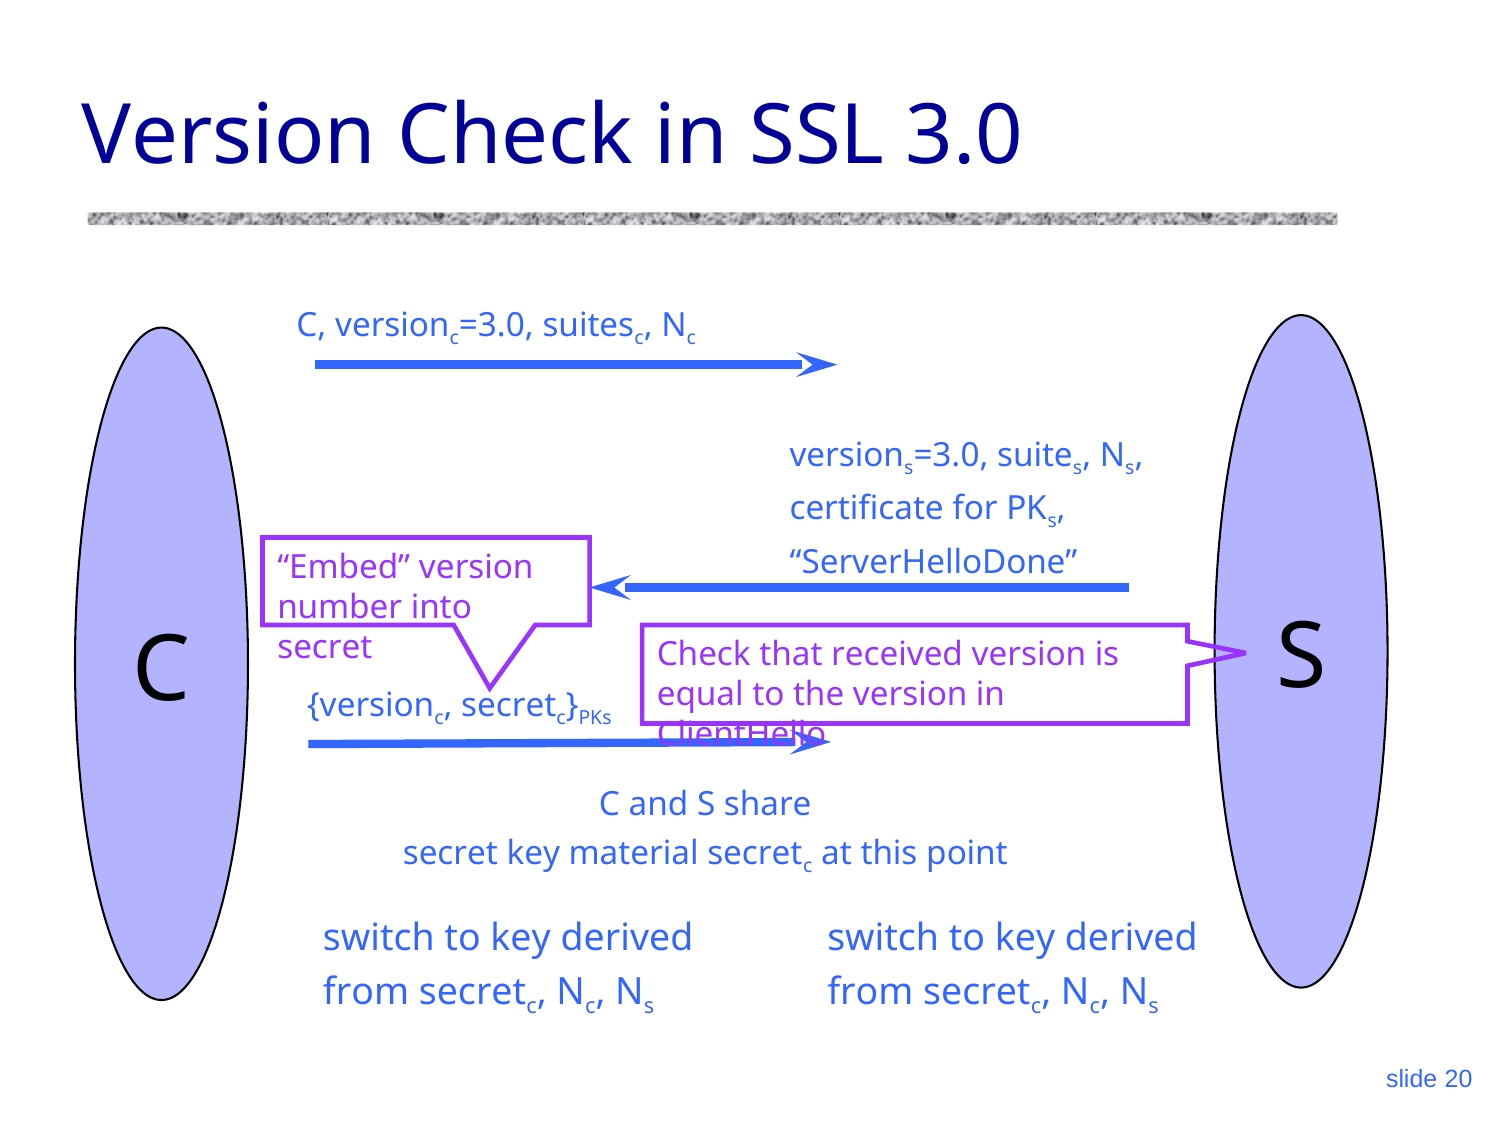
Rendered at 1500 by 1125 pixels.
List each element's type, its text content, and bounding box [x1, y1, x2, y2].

text_box C and S share secret key material secretc at this point [388, 774, 1023, 885]
text_box versions=3.0, suites, Ns, certificate for PKs, “ServerHelloDone” [774, 424, 1159, 588]
title Version Check in SSL 3.0 [66, 37, 1342, 188]
text_box “Embed” version number into secret [262, 537, 590, 689]
text_box C [75, 327, 248, 1001]
text_box C, versionc=3.0, suitesc, Nc [281, 295, 711, 357]
text_box Check that received version is equal to the version in ClientHello [642, 624, 1246, 724]
text_box switch to key derived from secretc, Nc, Ns [812, 905, 1213, 1027]
picture [87, 212, 1338, 226]
text_box {versionc, secretc}PKs [292, 675, 627, 736]
text_box slide <number> [1174, 1025, 1488, 1101]
text_box S [1214, 315, 1388, 988]
text_box switch to key derived from secretc, Nc, Ns [308, 905, 709, 1027]
